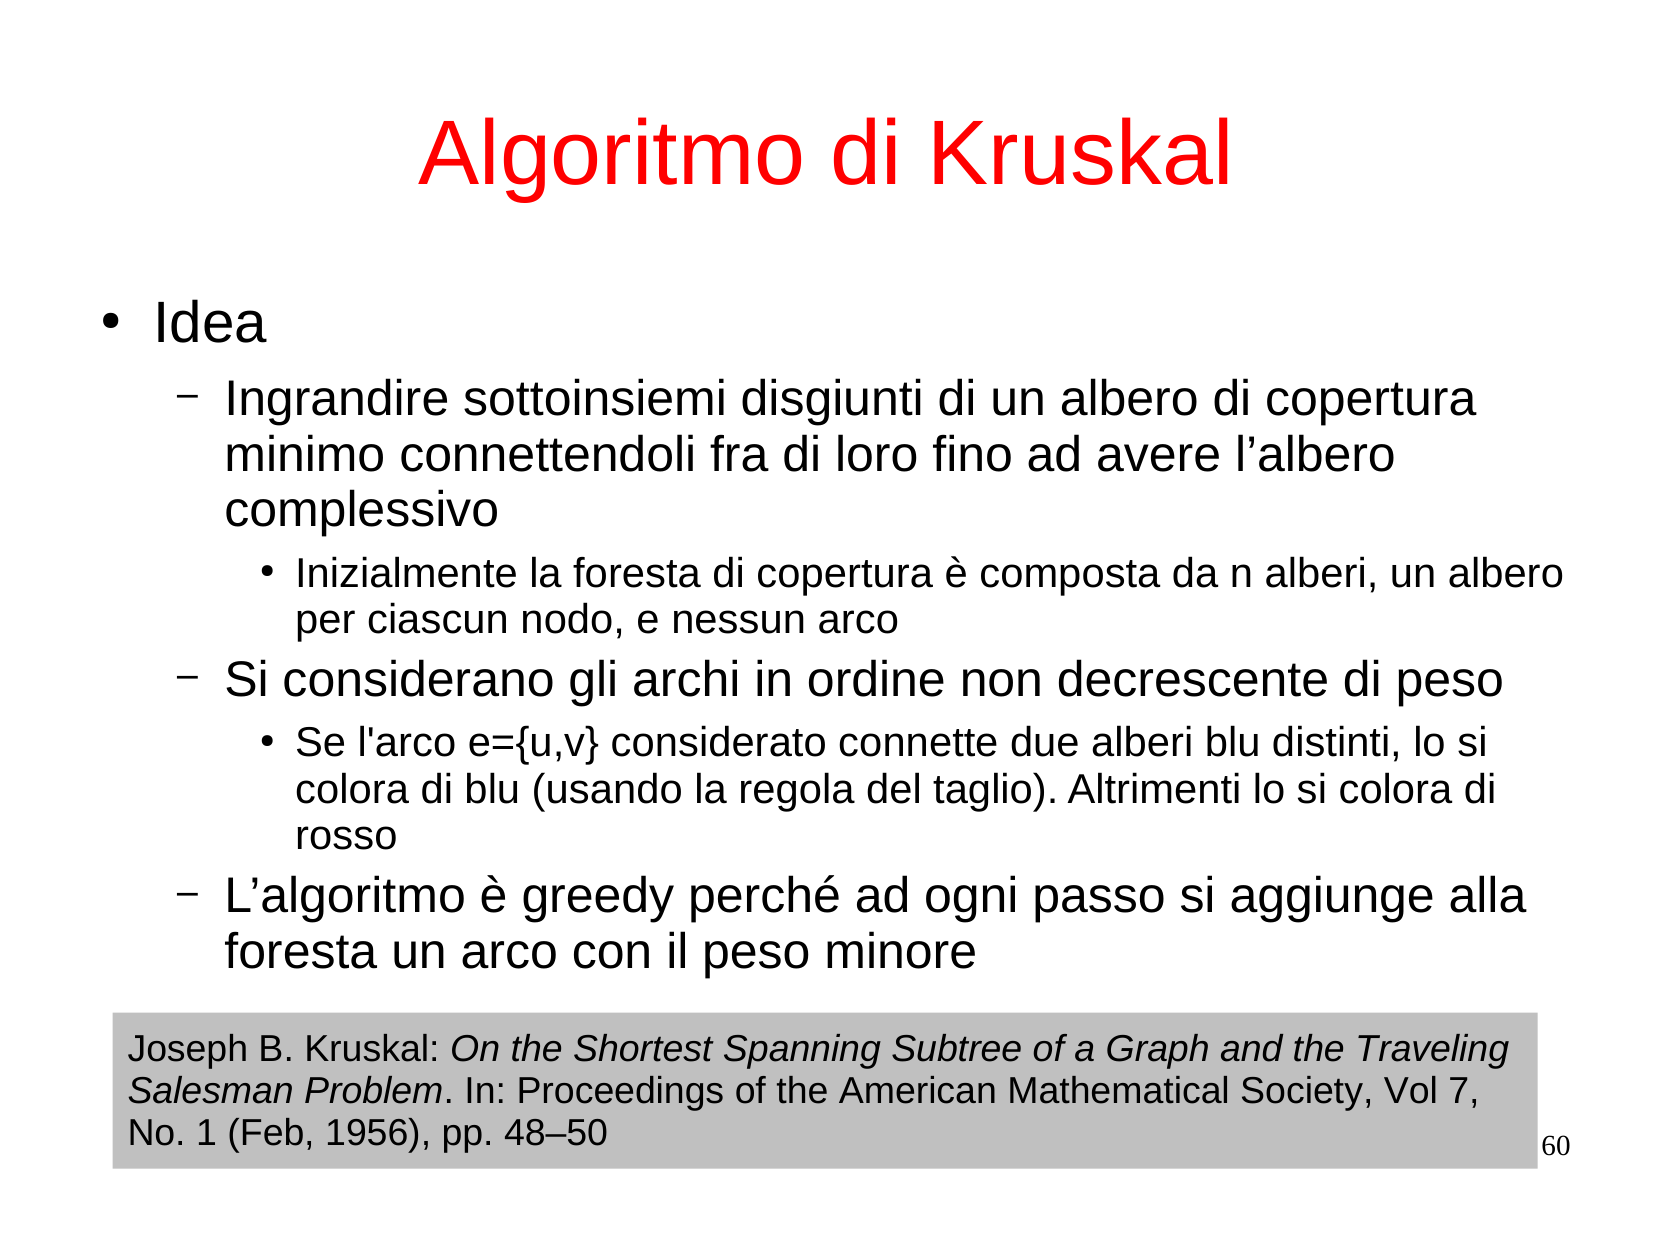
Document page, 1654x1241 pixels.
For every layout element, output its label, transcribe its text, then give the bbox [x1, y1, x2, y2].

title Algoritmo di Kruskal [82, 49, 1571, 257]
text_box Joseph B. Kruskal: On the Shortest Spanning Subtree of a Graph and the Traveling Salesman Problem. In: Proceedings of the American Mathematical Society, Vol 7, No. 1 (Feb, 1956), pp. 48–50 [112, 1012, 1538, 1169]
list Idea Ingrandire sottoinsiemi disgiunti di un albero di copertura minimo connettendoli fra di loro fino ad avere l’albero complessivo Inizialmente la foresta di copertura è composta da n alberi, un albero per ciascun nodo, e nessun arco Si considerano gli archi in ordine non decrescente di peso Se l'arco e={u,v} considerato connette due alberi blu distinti, lo si colora di blu (usando la regola del taglio). Altrimenti lo si colora di rosso L’algoritmo è greedy perché ad ogni passo si aggiunge alla foresta un arco con il peso minore [82, 290, 1571, 1109]
